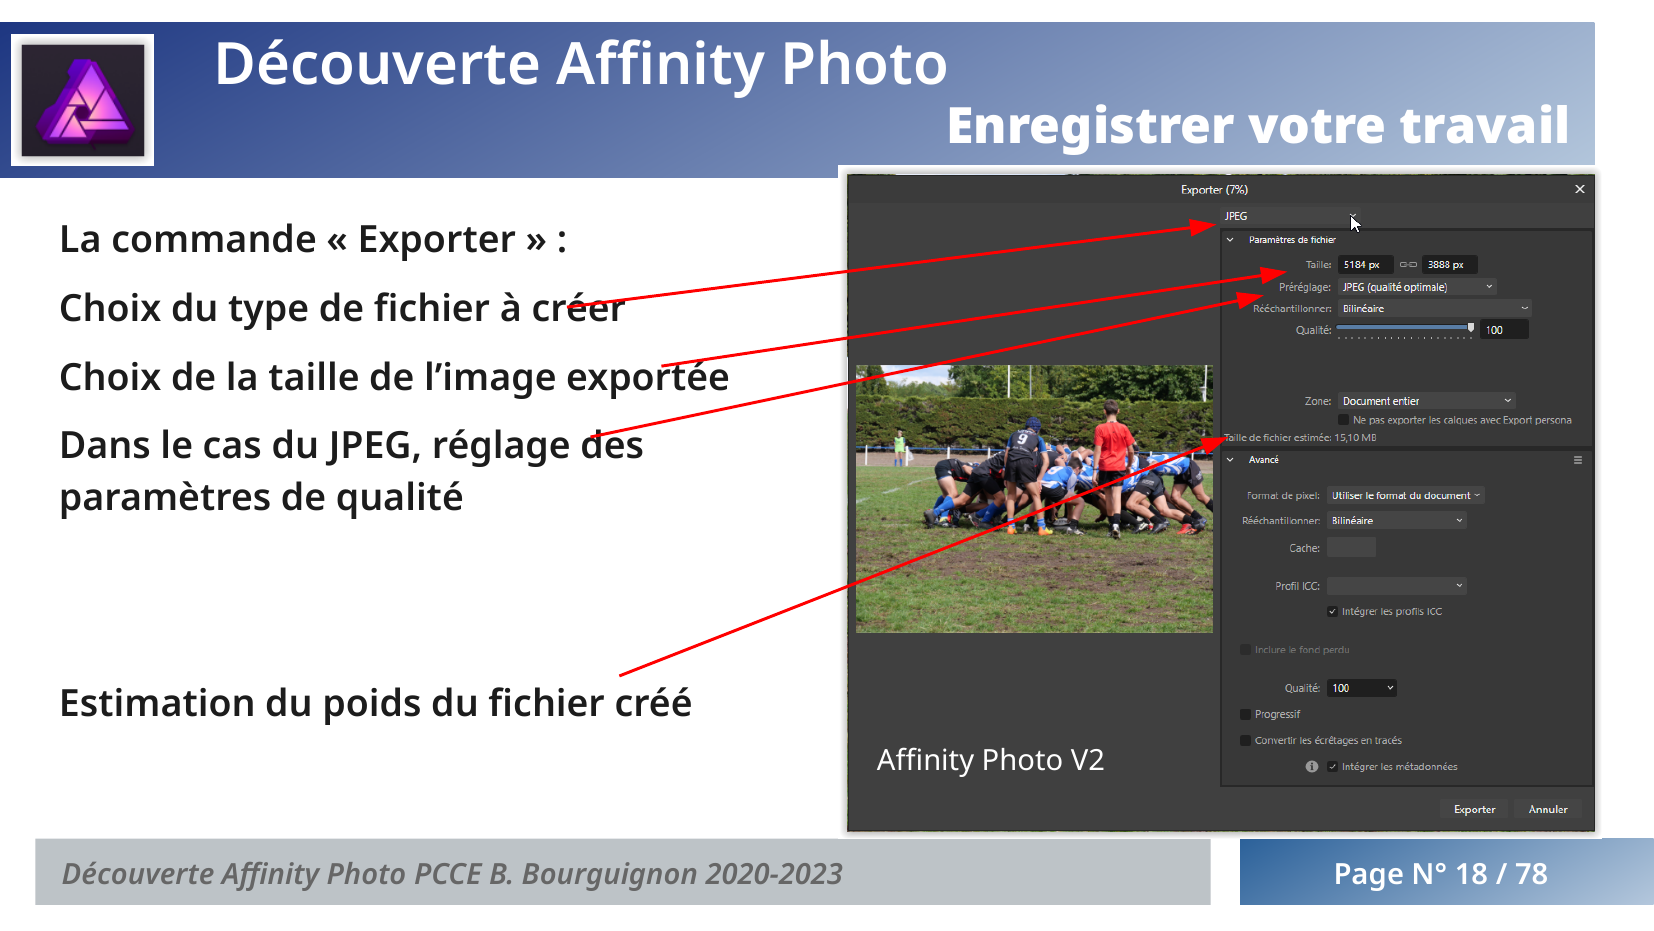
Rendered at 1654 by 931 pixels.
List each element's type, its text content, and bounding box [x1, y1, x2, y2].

title Enregistrer votre travail [874, 47, 1571, 158]
picture [11, 34, 154, 166]
list La commande « Exporter » : Choix du type de fichier à créer Choix de la taille de l’image exportée Dans le cas du JPEG, réglage des paramètres de qualité Estimation du poids du fichier créé [59, 212, 745, 820]
text_box Affinity Photo V2 [862, 732, 1158, 784]
picture [838, 165, 1602, 839]
